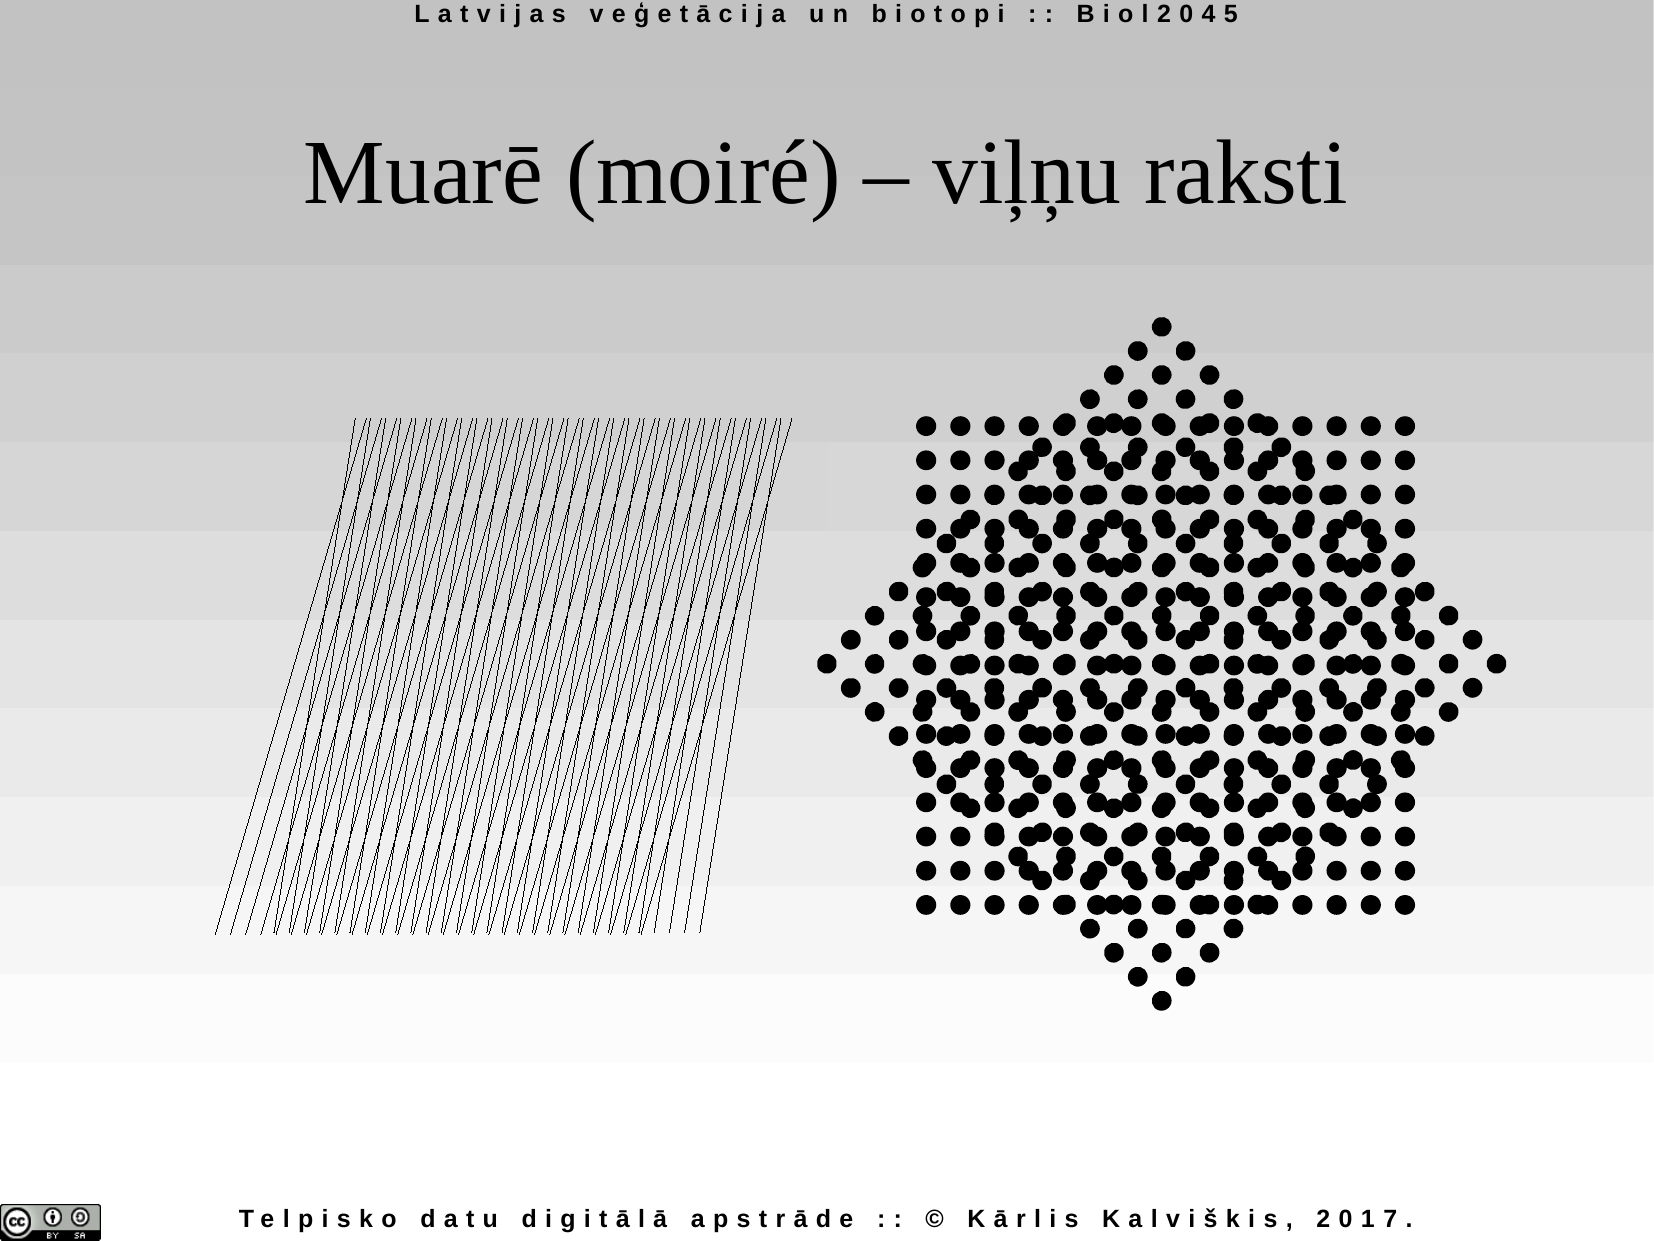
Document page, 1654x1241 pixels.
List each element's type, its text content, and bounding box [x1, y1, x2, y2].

text_box [1319, 822, 1347, 847]
text_box [1008, 653, 1039, 676]
text_box [1151, 317, 1172, 337]
text_box [1326, 895, 1347, 915]
text_box [1008, 846, 1052, 891]
text_box [1292, 654, 1315, 676]
text_box [1052, 689, 1076, 722]
text_box [912, 552, 937, 578]
text_box [916, 826, 937, 847]
text_box [984, 484, 1005, 505]
text_box [840, 678, 861, 698]
text_box [1360, 621, 1387, 650]
text_box [984, 518, 1005, 573]
text_box [950, 552, 981, 578]
text_box [912, 581, 981, 650]
text_box [1319, 484, 1347, 505]
text_box [1343, 606, 1363, 626]
text_box [1319, 621, 1347, 650]
text_box [1199, 365, 1220, 385]
text_box [1462, 630, 1483, 650]
text_box [984, 621, 1005, 650]
text_box [1394, 416, 1416, 437]
text_box [1152, 943, 1172, 963]
text_box [1360, 416, 1381, 437]
text_box [1292, 509, 1315, 539]
text_box [1390, 689, 1416, 722]
text_box [864, 702, 885, 722]
text_box [1175, 389, 1196, 409]
text_box [1008, 437, 1052, 482]
text_box [1121, 484, 1148, 506]
text_box [1176, 967, 1196, 987]
text_box [1247, 792, 1279, 818]
text_box [1223, 389, 1244, 410]
text_box [1104, 605, 1124, 626]
text_box [1292, 450, 1316, 482]
text_box [1360, 860, 1381, 881]
text_box [1247, 552, 1279, 578]
text_box [916, 484, 937, 505]
text_box [950, 895, 971, 915]
text_box [1152, 991, 1172, 1011]
text_box [1394, 895, 1416, 915]
text_box [1080, 581, 1108, 608]
text_box [1223, 518, 1245, 573]
text_box [1360, 450, 1381, 471]
text_box [1292, 750, 1316, 778]
text_box [1151, 450, 1176, 482]
text_box [1127, 341, 1148, 361]
text_box [936, 678, 981, 722]
text_box [1223, 621, 1245, 650]
text_box [1052, 413, 1076, 437]
text_box [1319, 750, 1387, 818]
text_box [1390, 750, 1416, 778]
text_box [817, 653, 837, 674]
text_box [1223, 678, 1245, 710]
text_box [1018, 822, 1076, 881]
text_box [912, 689, 937, 722]
text_box [1189, 653, 1220, 676]
text_box [1121, 860, 1148, 891]
text_box [916, 860, 937, 881]
text_box [1247, 437, 1292, 482]
text_box [1175, 677, 1220, 722]
text_box [1292, 792, 1316, 819]
text_box [1087, 653, 1142, 676]
text_box [1008, 552, 1039, 578]
text_box [1151, 365, 1172, 385]
text_box [1319, 724, 1347, 746]
text_box [950, 792, 981, 818]
text_box [916, 518, 937, 539]
text_box [1152, 552, 1176, 578]
text_box [1394, 826, 1416, 847]
text_box [916, 724, 971, 746]
text_box [912, 750, 937, 778]
text_box [1008, 509, 1052, 554]
text_box [1439, 605, 1459, 626]
text_box [888, 678, 909, 698]
text_box [1018, 484, 1074, 505]
text_box [984, 895, 1005, 915]
text_box [1080, 678, 1148, 722]
text_box [950, 484, 971, 505]
text_box [1223, 860, 1245, 891]
text_box [1292, 724, 1313, 744]
text_box [1486, 653, 1507, 674]
text_box [1247, 654, 1279, 676]
text_box [1360, 826, 1381, 847]
text_box [1394, 450, 1416, 471]
text_box [1121, 724, 1148, 746]
text_box [1326, 416, 1347, 437]
text_box [1155, 484, 1210, 505]
text_box [984, 860, 1005, 881]
text_box [1223, 822, 1245, 847]
text_box [889, 630, 909, 650]
text_box [1247, 413, 1279, 437]
text_box [1008, 677, 1052, 722]
text_box [1223, 724, 1245, 746]
text_box [1394, 860, 1416, 881]
text_box [916, 792, 937, 813]
text_box [984, 450, 1005, 471]
text_box [1175, 509, 1220, 554]
text_box [1151, 413, 1176, 437]
text_box [1189, 894, 1220, 915]
text_box [1080, 389, 1100, 410]
text_box [1151, 689, 1176, 722]
text_box [1223, 895, 1245, 915]
text_box [950, 826, 971, 847]
text_box [1052, 750, 1076, 778]
text_box [1326, 654, 1381, 676]
text_box [1018, 724, 1074, 746]
text_box [1152, 581, 1220, 650]
text_box [888, 726, 909, 746]
text_box [1360, 724, 1387, 746]
text_box [1292, 587, 1315, 642]
text_box [1176, 341, 1196, 361]
text_box [1080, 822, 1108, 847]
text_box [1247, 894, 1279, 915]
text_box [1326, 450, 1347, 471]
text_box [1087, 894, 1142, 915]
text_box [1127, 918, 1148, 939]
text_box [864, 654, 885, 674]
text_box [984, 822, 1005, 847]
text_box [950, 416, 971, 437]
text_box [1292, 416, 1313, 437]
text_box [1008, 581, 1076, 650]
text_box [1155, 724, 1210, 746]
picture [0, 0, 1654, 1241]
text_box [984, 655, 1005, 676]
text_box [1199, 943, 1220, 963]
text_box [1080, 437, 1148, 482]
text_box [1080, 621, 1108, 650]
text_box [916, 416, 937, 437]
text_box [1104, 943, 1124, 963]
text_box [1292, 552, 1315, 578]
text_box [1394, 724, 1435, 746]
text_box [1247, 581, 1292, 650]
text_box [1247, 509, 1291, 554]
text_box [1292, 689, 1316, 722]
text_box [1258, 822, 1316, 881]
text_box [1258, 484, 1313, 505]
text_box [1292, 895, 1313, 915]
text_box [984, 416, 1005, 437]
text_box [1052, 509, 1076, 539]
text_box [1152, 509, 1176, 539]
text_box [1414, 678, 1435, 698]
text_box [1189, 413, 1220, 437]
text_box [1360, 895, 1381, 915]
text_box [1175, 750, 1220, 795]
text_box [1319, 509, 1387, 578]
text_box [1151, 894, 1176, 915]
text_box [1391, 581, 1435, 650]
text_box [840, 629, 861, 650]
text_box [1462, 677, 1483, 698]
text_box [1391, 552, 1416, 578]
text_box [936, 509, 981, 554]
text_box [1360, 484, 1381, 505]
text_box [950, 654, 981, 676]
text_box [950, 450, 971, 471]
text_box [864, 606, 885, 626]
text_box [936, 750, 981, 795]
text_box [1151, 792, 1176, 819]
text_box [1326, 860, 1347, 881]
text_box [1080, 724, 1108, 746]
title Muarē (moiré) – viļņu raksti [29, 49, 1625, 296]
text_box [1189, 792, 1220, 819]
text_box [950, 860, 971, 881]
text_box [1103, 365, 1124, 385]
text_box [1151, 822, 1220, 891]
text_box [984, 678, 1005, 710]
text_box [916, 895, 937, 915]
text_box [912, 654, 937, 676]
text_box [1008, 792, 1039, 819]
text_box [1258, 724, 1291, 746]
text_box [1152, 653, 1176, 676]
text_box [1247, 678, 1292, 722]
text_box [1052, 792, 1076, 819]
text_box [1394, 518, 1416, 539]
text_box [1052, 450, 1076, 482]
text_box [1087, 413, 1142, 437]
text_box [1080, 846, 1124, 891]
text_box [1360, 581, 1387, 608]
text_box [1439, 653, 1459, 674]
text_box [1223, 758, 1245, 813]
text_box [1121, 621, 1148, 650]
text_box [984, 758, 1005, 813]
text_box [984, 724, 1005, 746]
text_box [1438, 702, 1459, 722]
text_box [916, 450, 937, 471]
text_box [1189, 552, 1220, 578]
text_box [1223, 581, 1245, 608]
text_box [1018, 416, 1039, 437]
text_box [1247, 846, 1292, 891]
text_box [1247, 750, 1291, 795]
text_box [1223, 655, 1245, 676]
text_box [1176, 918, 1196, 939]
text_box [1018, 895, 1039, 915]
text_box [984, 581, 1005, 608]
text_box [1080, 750, 1148, 819]
text_box [1121, 822, 1148, 847]
text_box [1080, 509, 1148, 578]
text_box [1223, 484, 1245, 505]
text_box [1394, 484, 1416, 505]
text_box [1080, 918, 1100, 939]
text_box [1223, 918, 1244, 939]
text_box [1175, 437, 1220, 482]
text_box [1391, 653, 1416, 676]
text_box [1394, 792, 1416, 813]
text_box [1319, 678, 1387, 722]
text_box [1052, 653, 1076, 676]
text_box [1223, 416, 1245, 471]
text_box [1080, 484, 1108, 506]
text_box [1319, 581, 1347, 608]
text_box [1052, 894, 1076, 915]
text_box [889, 581, 909, 602]
text_box [1008, 750, 1052, 795]
text_box [1052, 552, 1076, 578]
text_box [1151, 750, 1176, 778]
text_box [1127, 389, 1148, 410]
text_box [1121, 581, 1148, 608]
text_box [1127, 967, 1148, 987]
